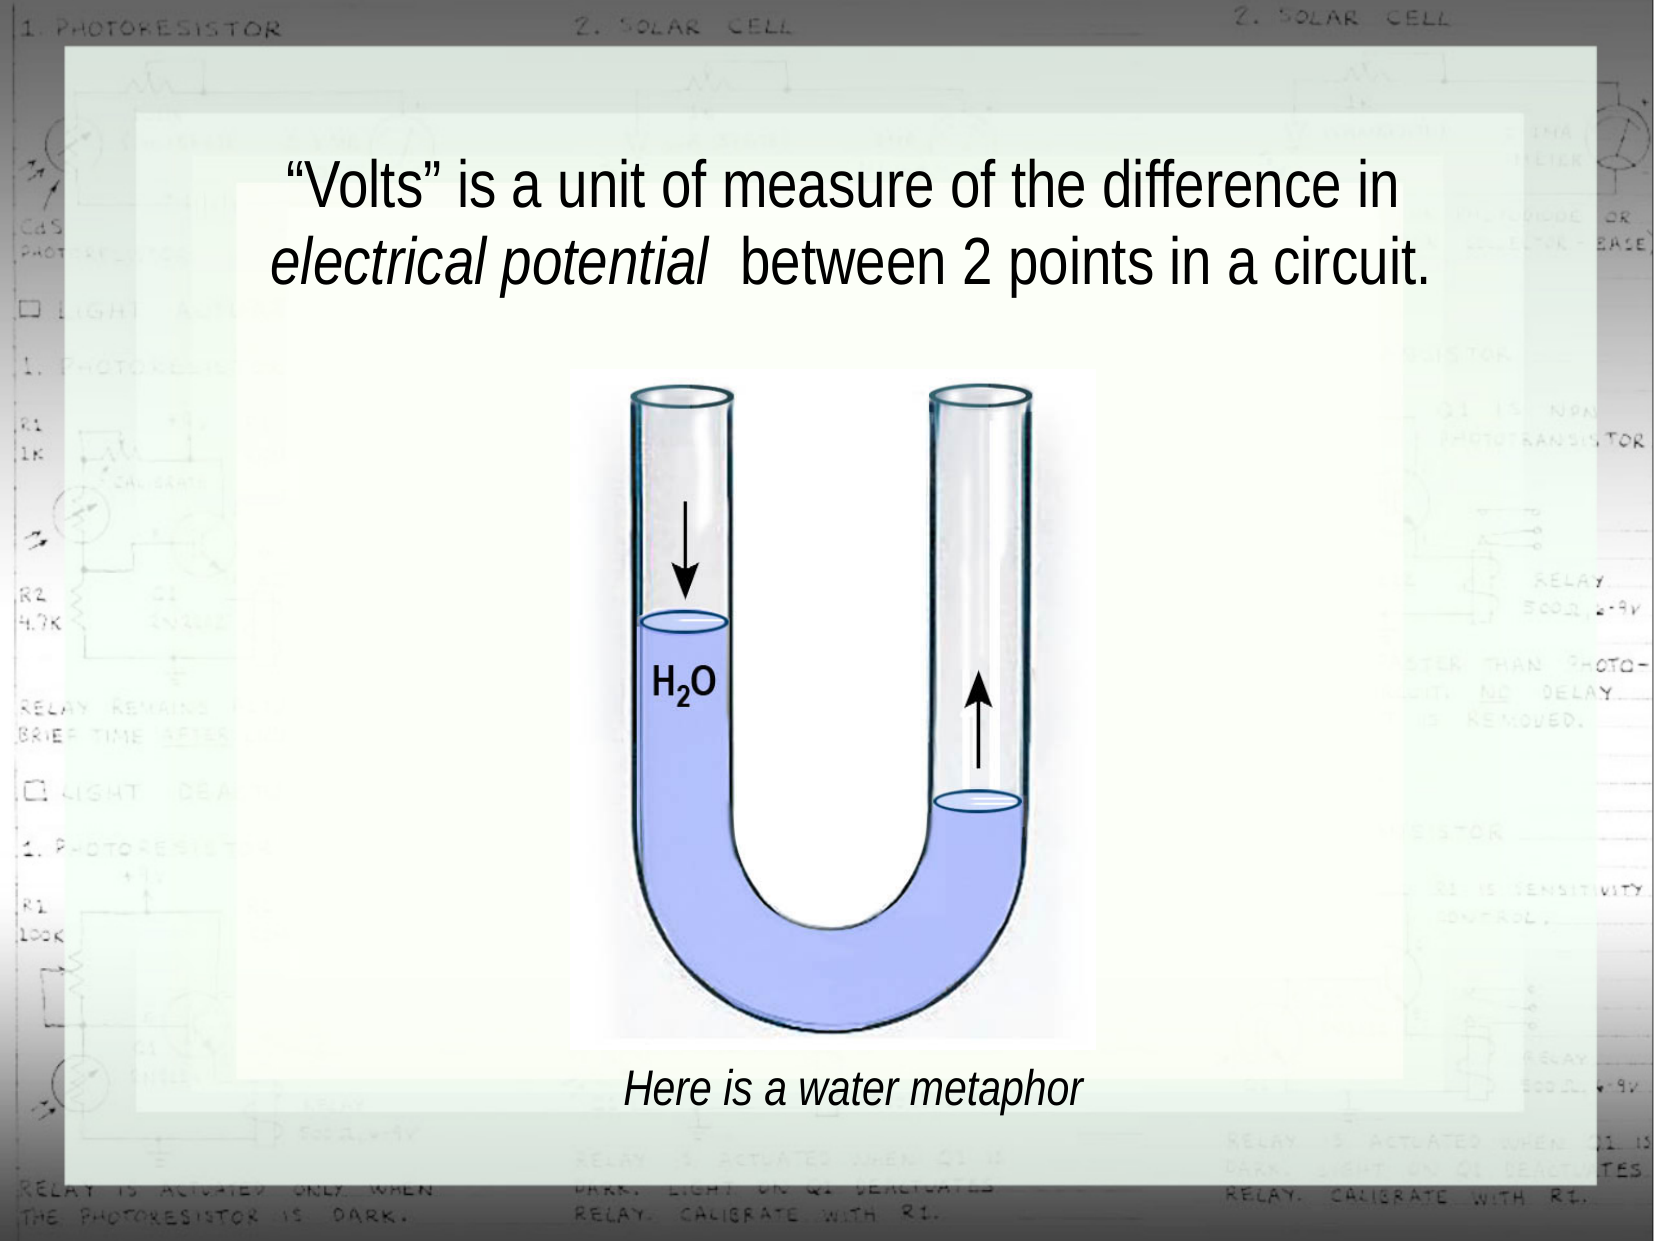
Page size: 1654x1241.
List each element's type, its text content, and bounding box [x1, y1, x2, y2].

title Here is a water metaphor [507, 1050, 1201, 1126]
title “Volts” is a unit of measure of the difference in electrical potential between 2 points in a circuit. [157, 126, 1546, 318]
picture [0, 0, 1654, 1241]
